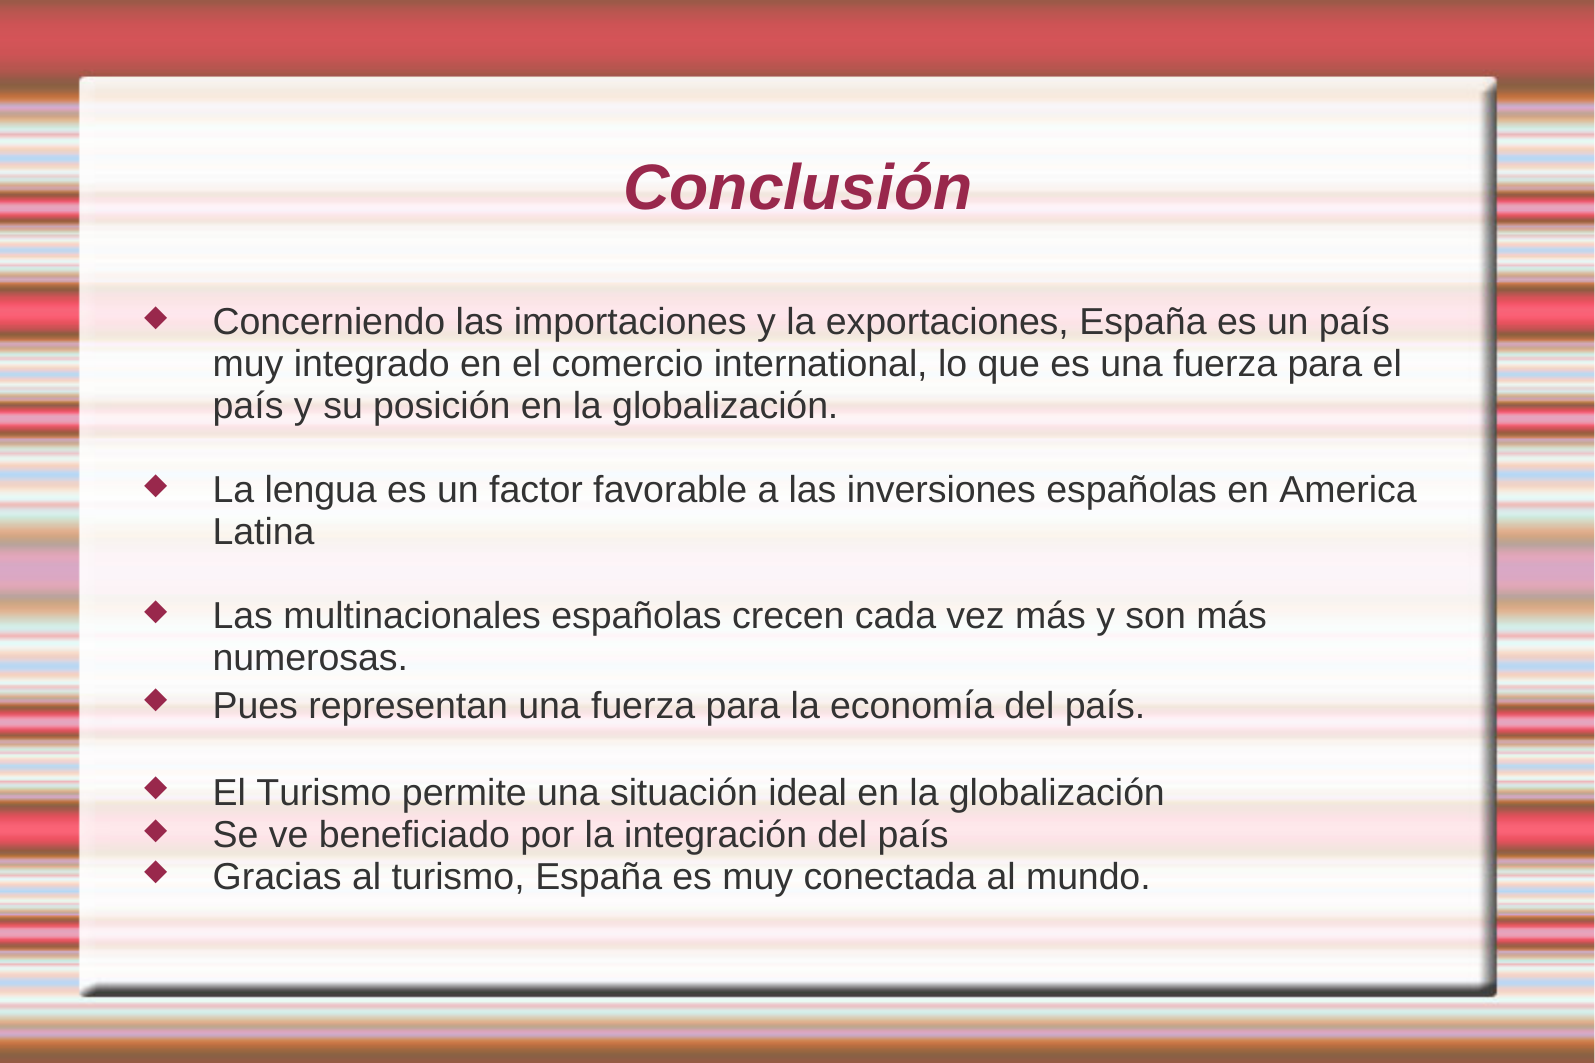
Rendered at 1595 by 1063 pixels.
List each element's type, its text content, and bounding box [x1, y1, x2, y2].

picture [0, 0, 1595, 1063]
title Conclusión [117, 98, 1479, 276]
list Concerniendo las importaciones y la exportaciones, España es un país muy integrado en el comercio international, lo que es una fuerza para el país y su posición en la globalización. La lengua es un factor favorable a las inversiones españolas en America Latina Las multinacionales españolas crecen cada vez más y son más numerosas. Pues representan una fuerza para la economía del país. El Turismo permite una situación ideal en la globalización Se ve beneficiado por la integración del país Gracias al turismo, España es muy conectada al mundo. [130, 300, 1462, 971]
